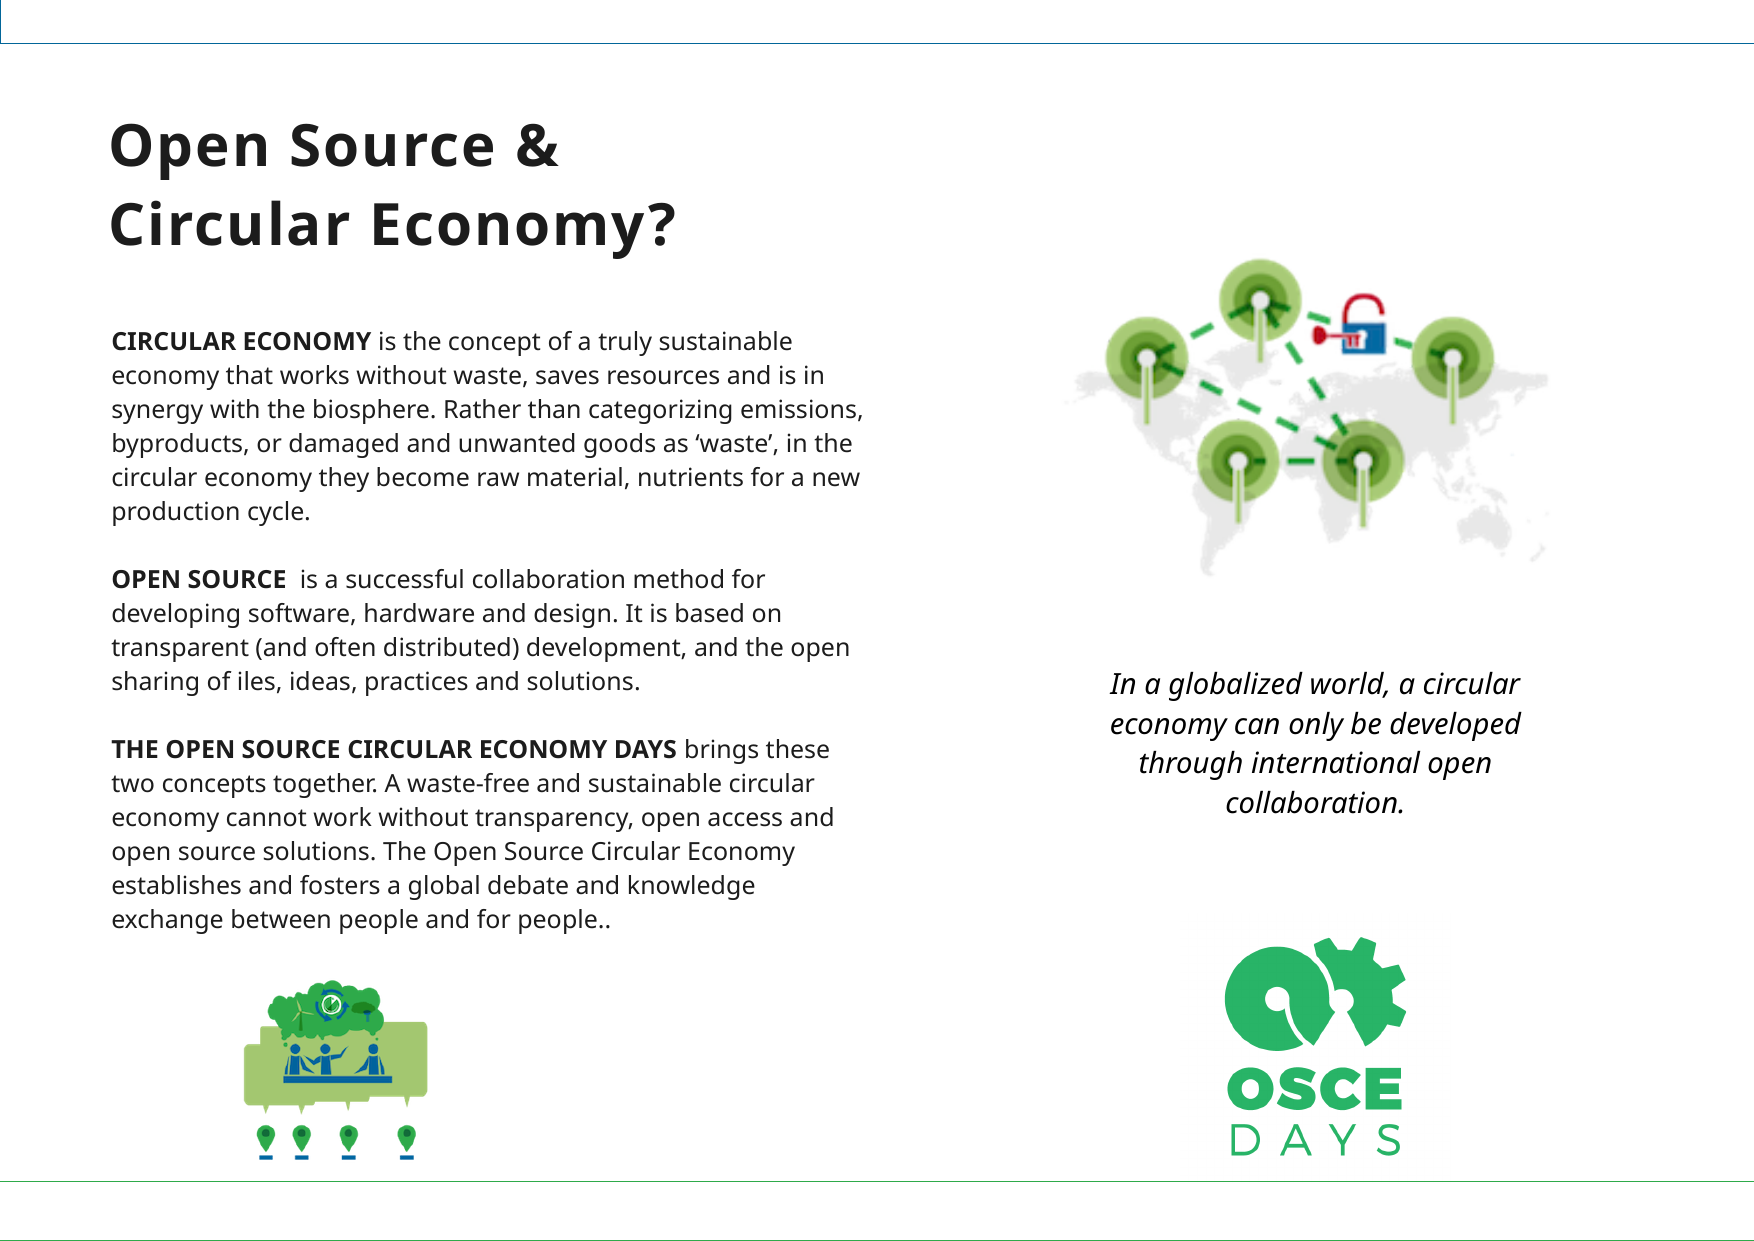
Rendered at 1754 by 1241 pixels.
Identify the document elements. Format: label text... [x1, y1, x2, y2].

picture [1028, 242, 1611, 595]
text_box In a globalized world, a circular economy can only be developed through international open collaboration. [1083, 655, 1548, 873]
picture [1180, 913, 1451, 1181]
picture [225, 968, 450, 1181]
text_box Open Source & Circular Economy? [93, 96, 1731, 271]
text_box CIRCULAR ECONOMY is the concept of a truly sustainable economy that works without waste, saves resources and is in synergy with the biosphere. Rather than categorizing emissions, byproducts, or damaged and unwanted goods as ‘waste’, in the circular economy they become raw material, nutrients for a new production cycle. OPEN SOURCE is a successful collaboration method for developing software, hardware and design. It is based on transparent (and often distributed) development, and the open sharing of iles, ideas, practices and solutions. THE OPEN SOURCE CIRCULAR ECONOMY DAYS brings these two concepts together. A waste-free and sustainable circular economy cannot work without transparency, open access and open source solutions. The Open Source Circular Economy establishes and fosters a global debate and knowledge exchange between people and for people.. [96, 316, 884, 1083]
